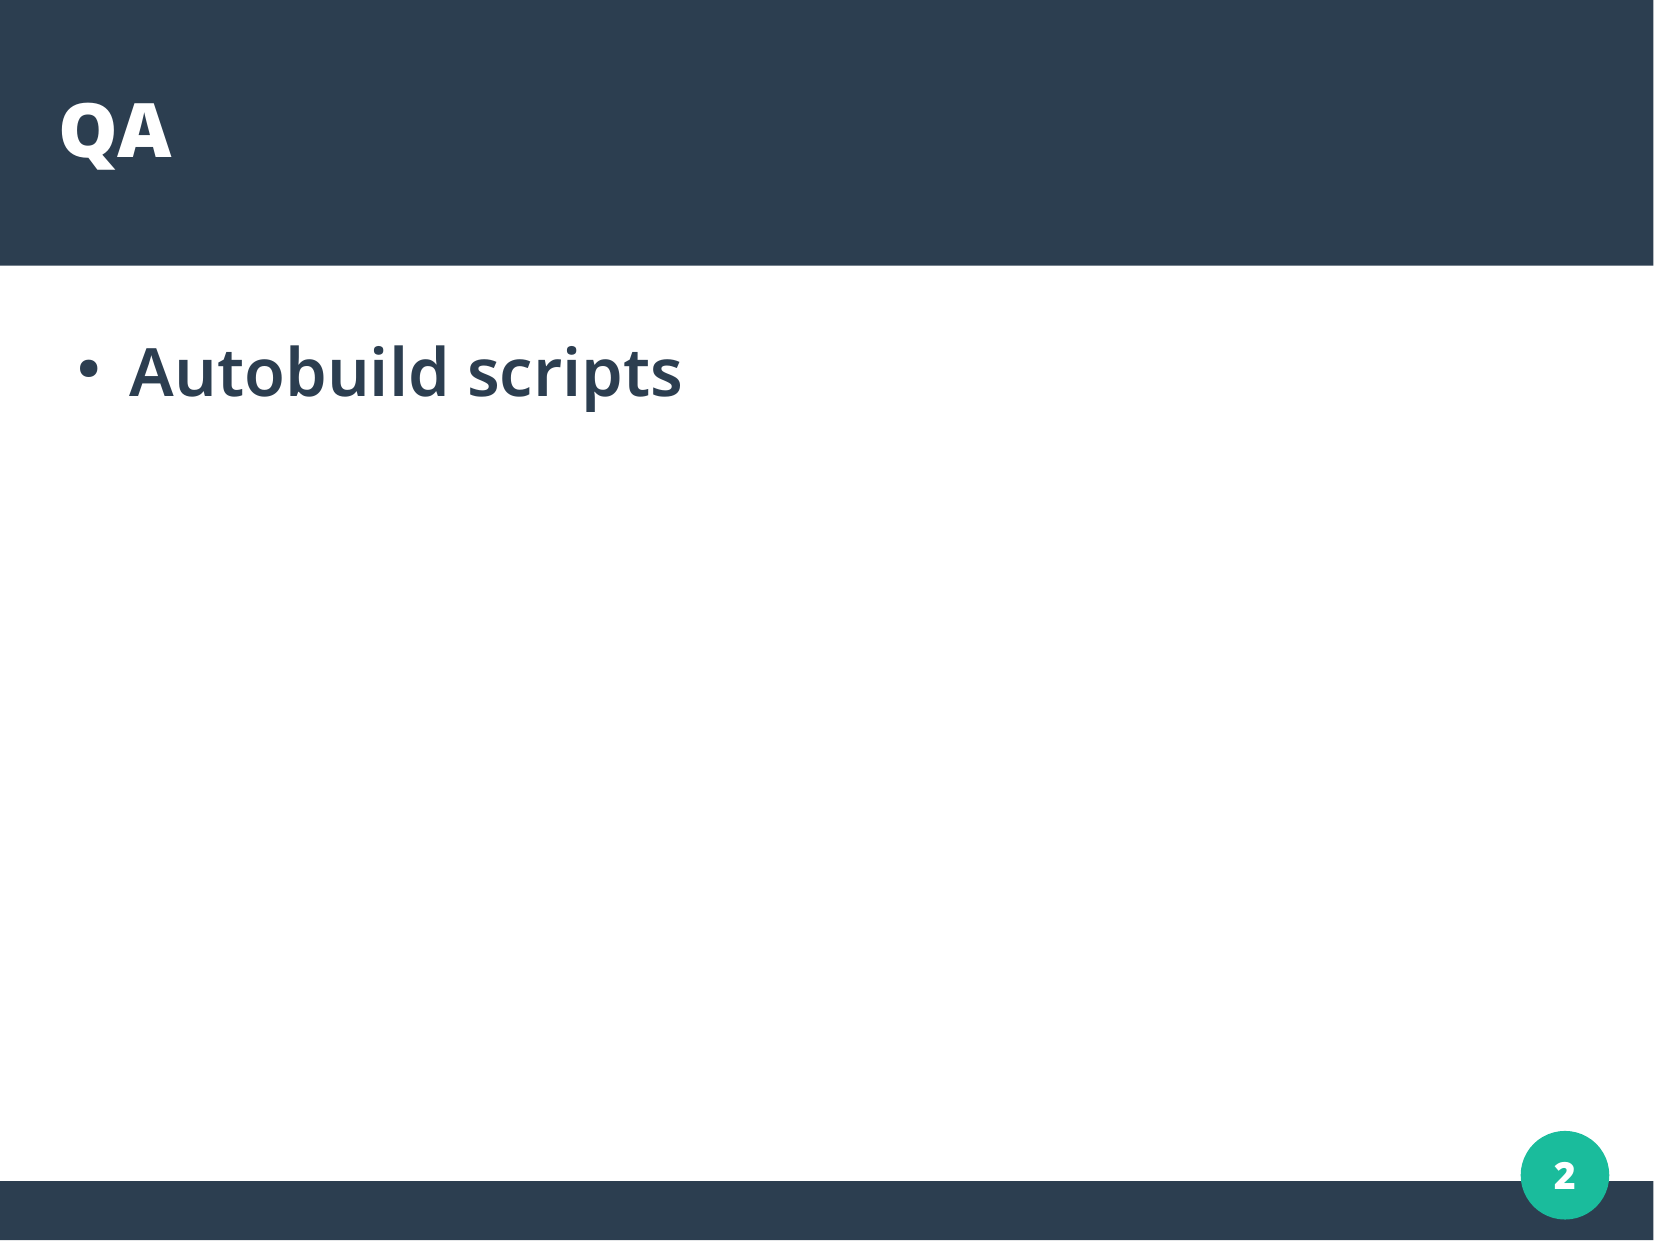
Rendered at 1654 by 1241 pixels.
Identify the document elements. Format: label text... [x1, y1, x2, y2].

list Autobuild scripts [59, 324, 1595, 1152]
title QA [59, 49, 1595, 207]
